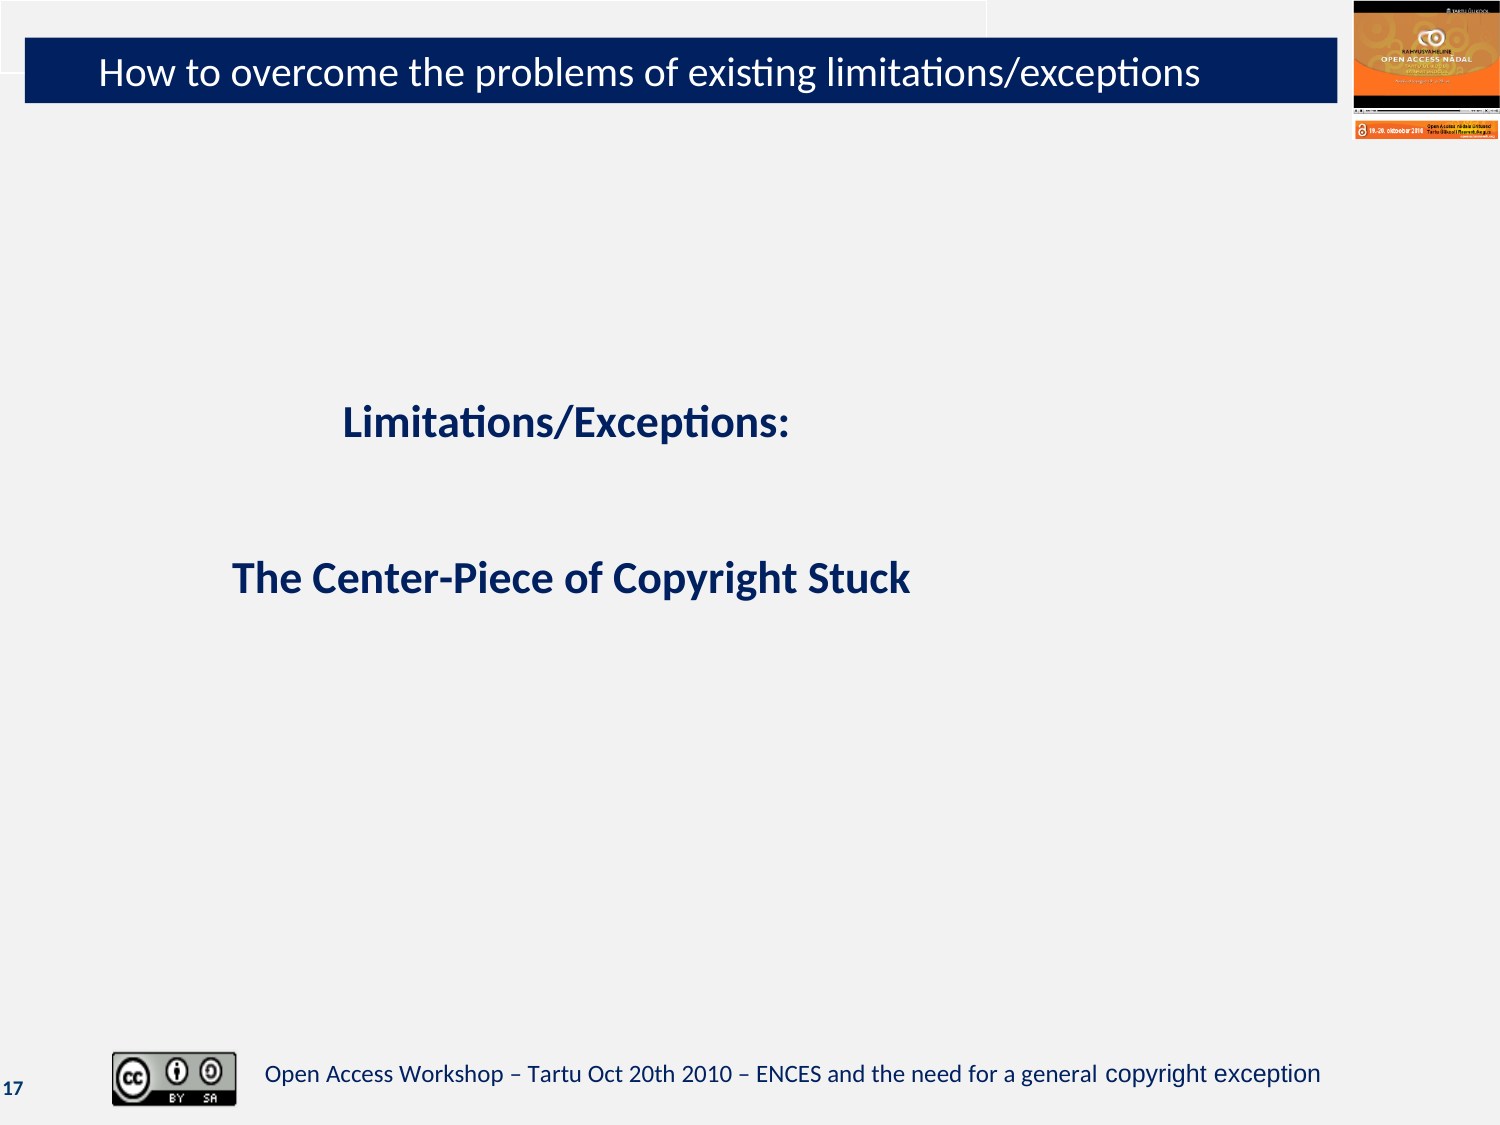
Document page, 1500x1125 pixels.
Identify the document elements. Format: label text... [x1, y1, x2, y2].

subtitle Limitations/Exceptions: The Center-Piece of Copyright Stuck [175, 391, 1226, 801]
text_box How to overcome the problems of existing limitations/exceptions [24, 37, 1338, 104]
